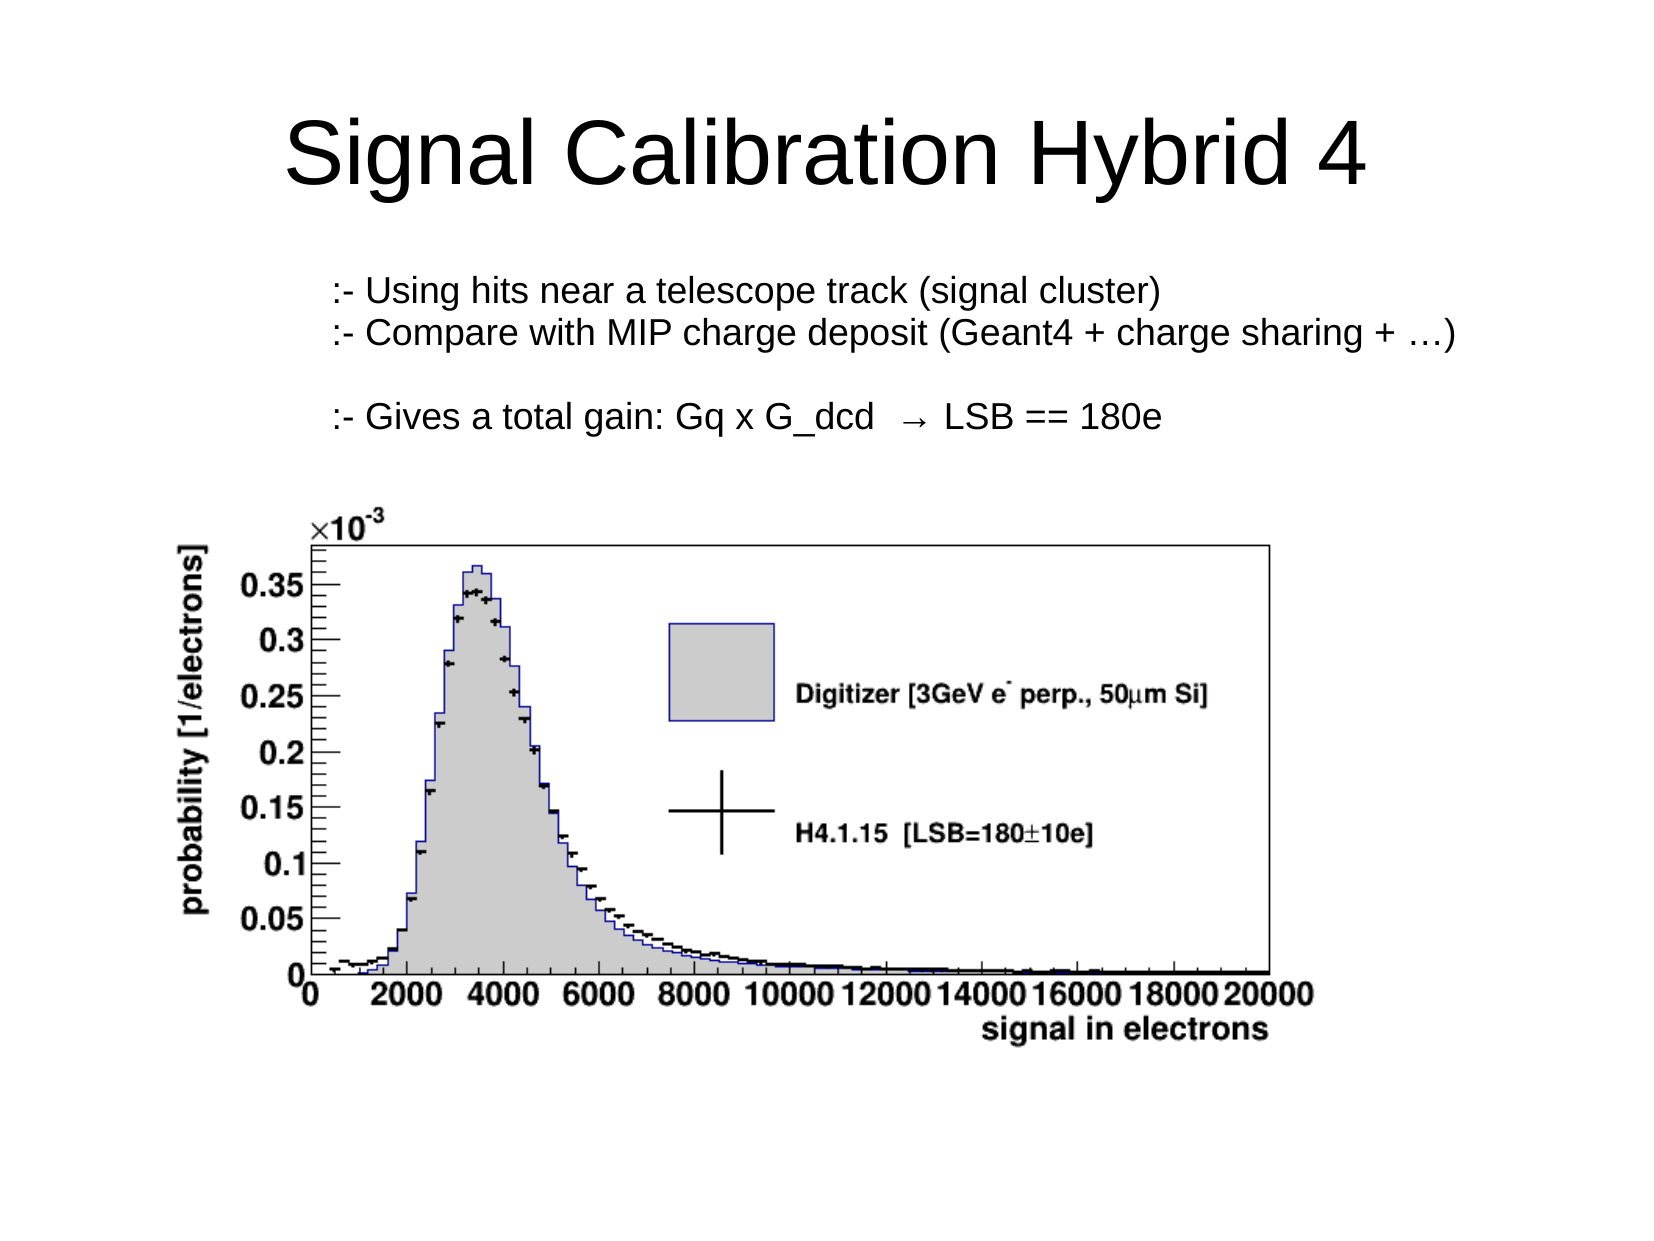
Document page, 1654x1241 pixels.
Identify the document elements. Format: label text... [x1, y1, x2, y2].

title Signal Calibration Hybrid 4 [82, 49, 1571, 257]
text_box :- Using hits near a telescope track (signal cluster) :- Compare with MIP charge deposit (Geant4 + charge sharing + …) :- Gives a total gain: Gq x G_dcd → LSB == 180e [316, 262, 1472, 446]
picture [150, 487, 1394, 1068]
